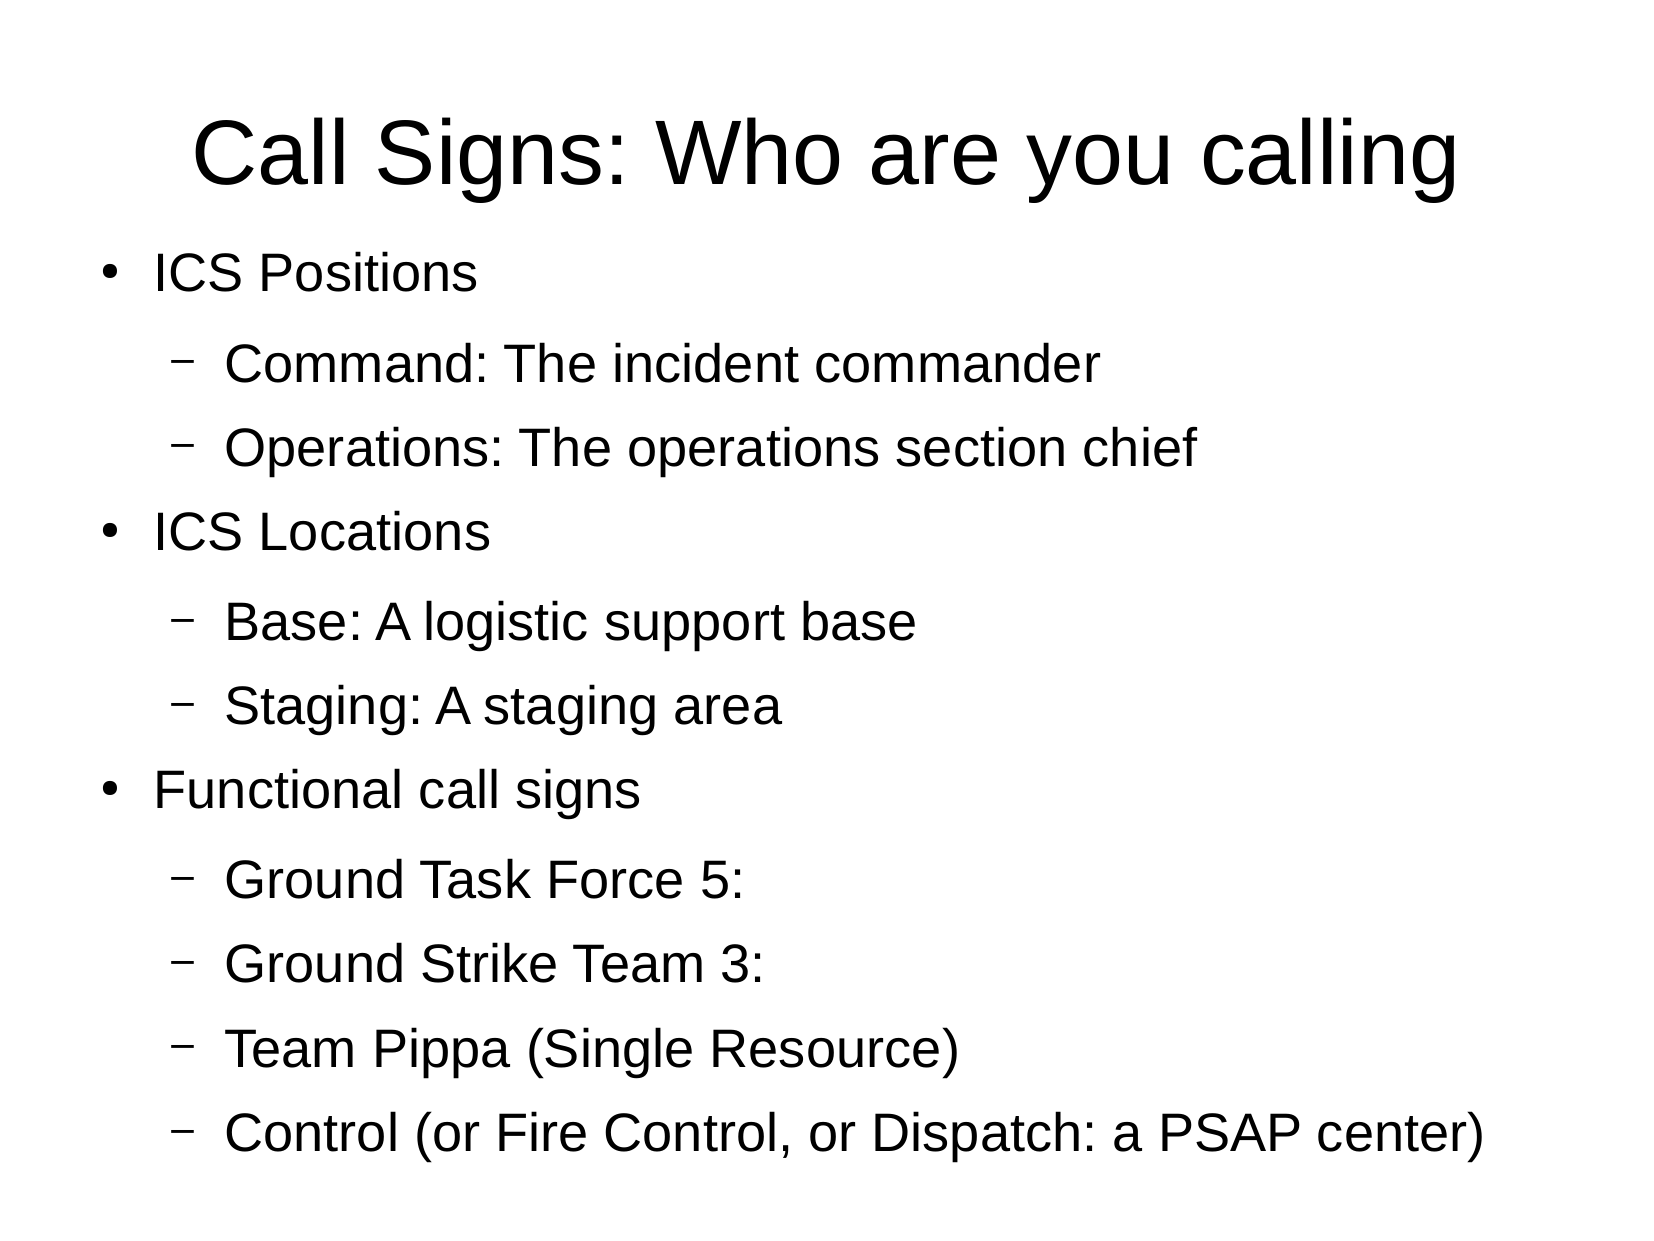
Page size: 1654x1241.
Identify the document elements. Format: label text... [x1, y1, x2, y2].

list ICS Positions Command: The incident commander Operations: The operations section chief ICS Locations Base: A logistic support base Staging: A staging area Functional call signs Ground Task Force 5: Ground Strike Team 3: Team Pippa (Single Resource) Control (or Fire Control, or Dispatch: a PSAP center) [82, 242, 1571, 1213]
title Call Signs: Who are you calling [82, 49, 1571, 242]
